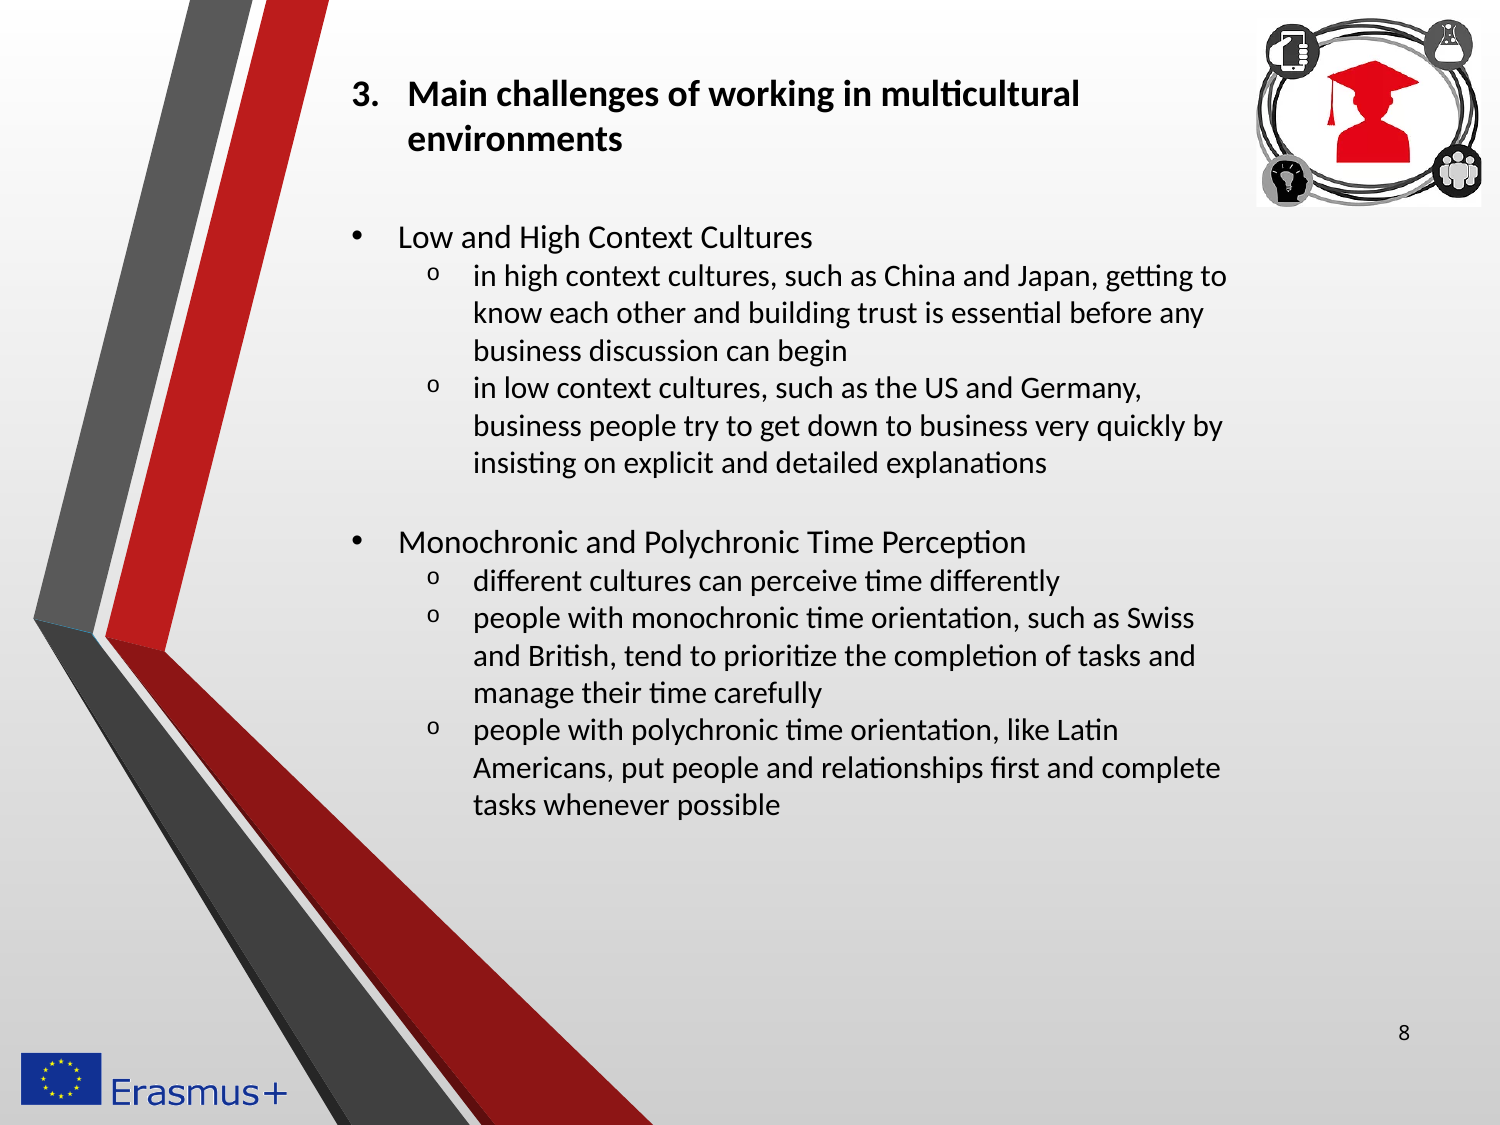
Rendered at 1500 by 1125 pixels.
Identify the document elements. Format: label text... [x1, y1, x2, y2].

slide_number <numer> [1357, 1003, 1425, 1064]
picture [5, 1037, 302, 1120]
text_box Main challenges of working in multicultural environments [336, 61, 1247, 167]
text_box Low and High Context Cultures in high context cultures, such as China and Japan, getting to know each other and building trust is essential before any business discussion can begin in low context cultures, such as the US and Germany, business people try to get down to business very quickly by insisting on explicit and detailed explanations Monochronic and Polychronic Time Perception different cultures can perceive time differently people with monochronic time orientation, such as Swiss and British, tend to prioritize the completion of tasks and manage their time carefully people with polychronic time orientation, like Latin Americans, put people and relationships first and complete tasks whenever possible [336, 208, 1258, 830]
picture [1256, 18, 1482, 207]
chart [1257, 19, 1483, 209]
